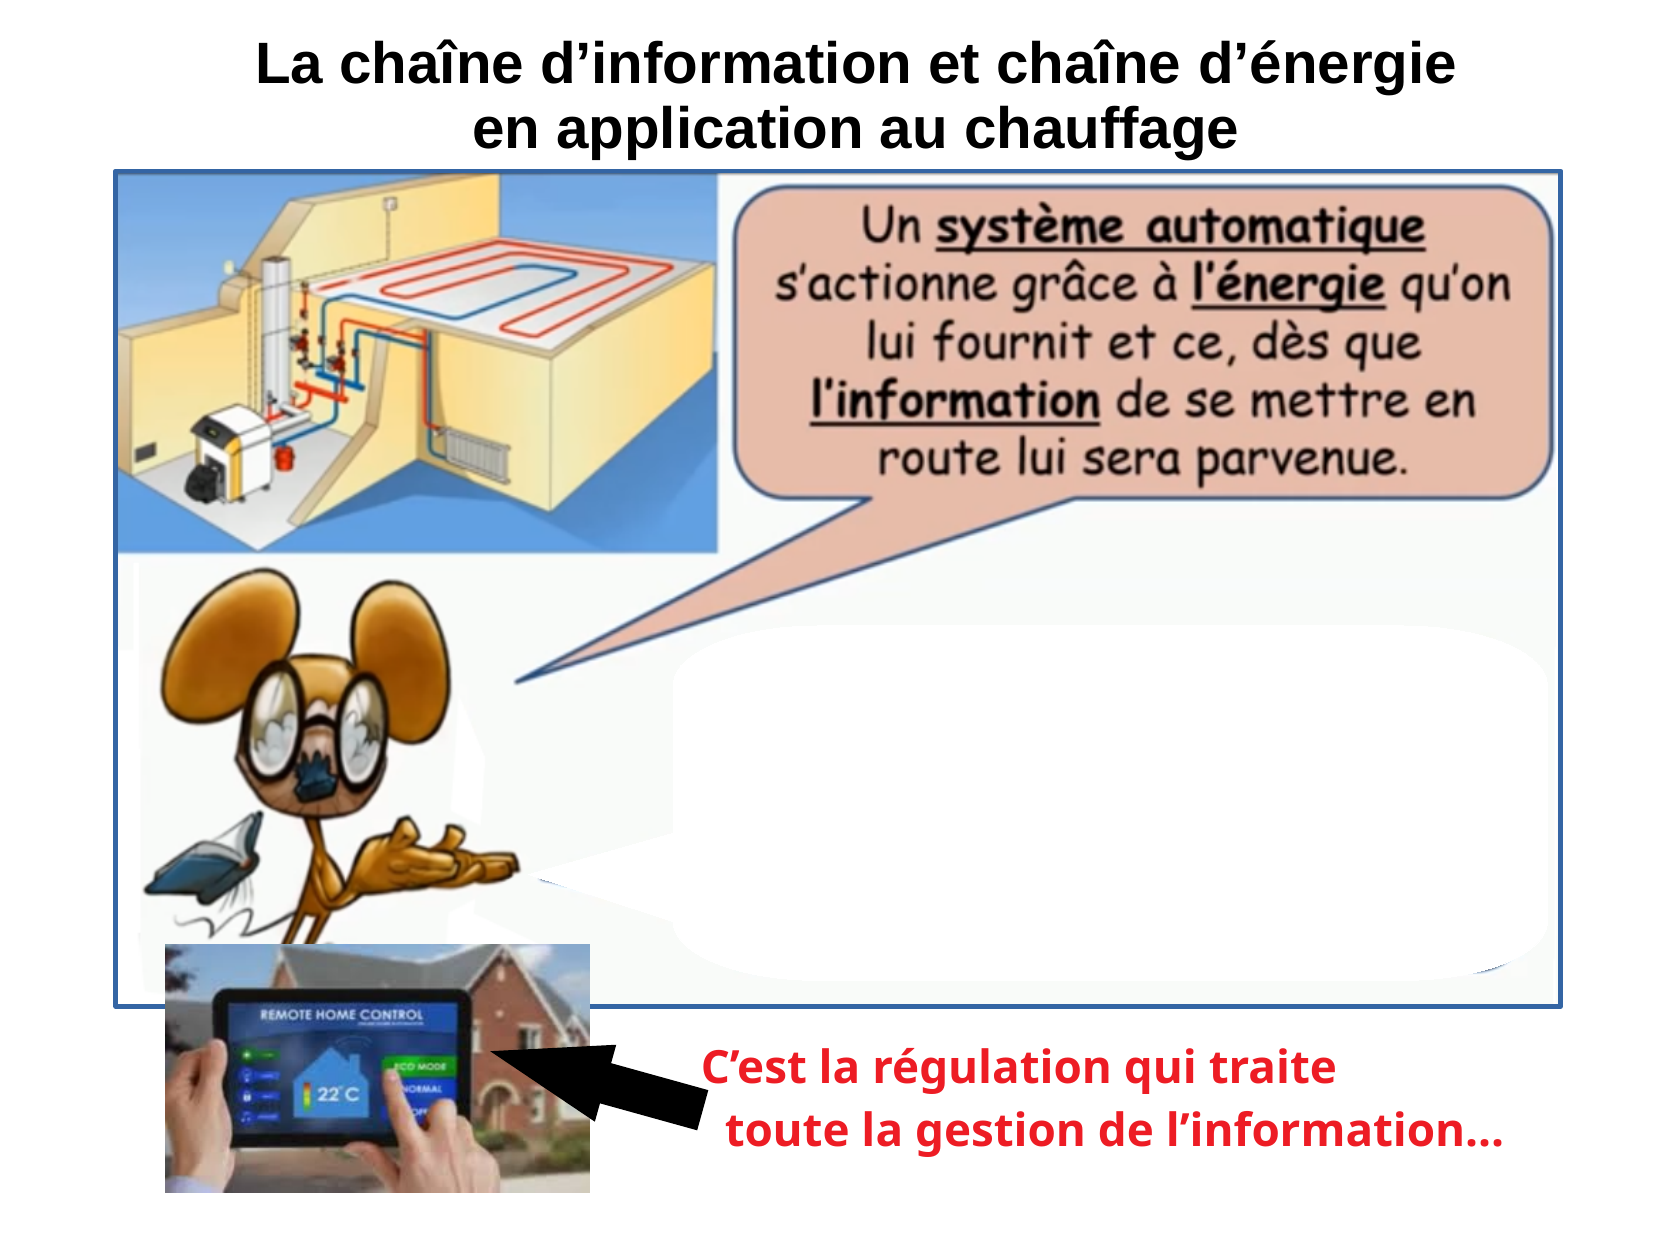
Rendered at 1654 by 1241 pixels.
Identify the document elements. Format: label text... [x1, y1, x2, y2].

text_box C’est la régulation qui traite toute la gestion de l’information... [625, 1027, 1619, 1172]
text_box [528, 625, 1548, 981]
picture [118, 173, 1559, 1193]
text_box La chaîne d’information et chaîne d’énergie en application au chauffage [165, 23, 1548, 169]
